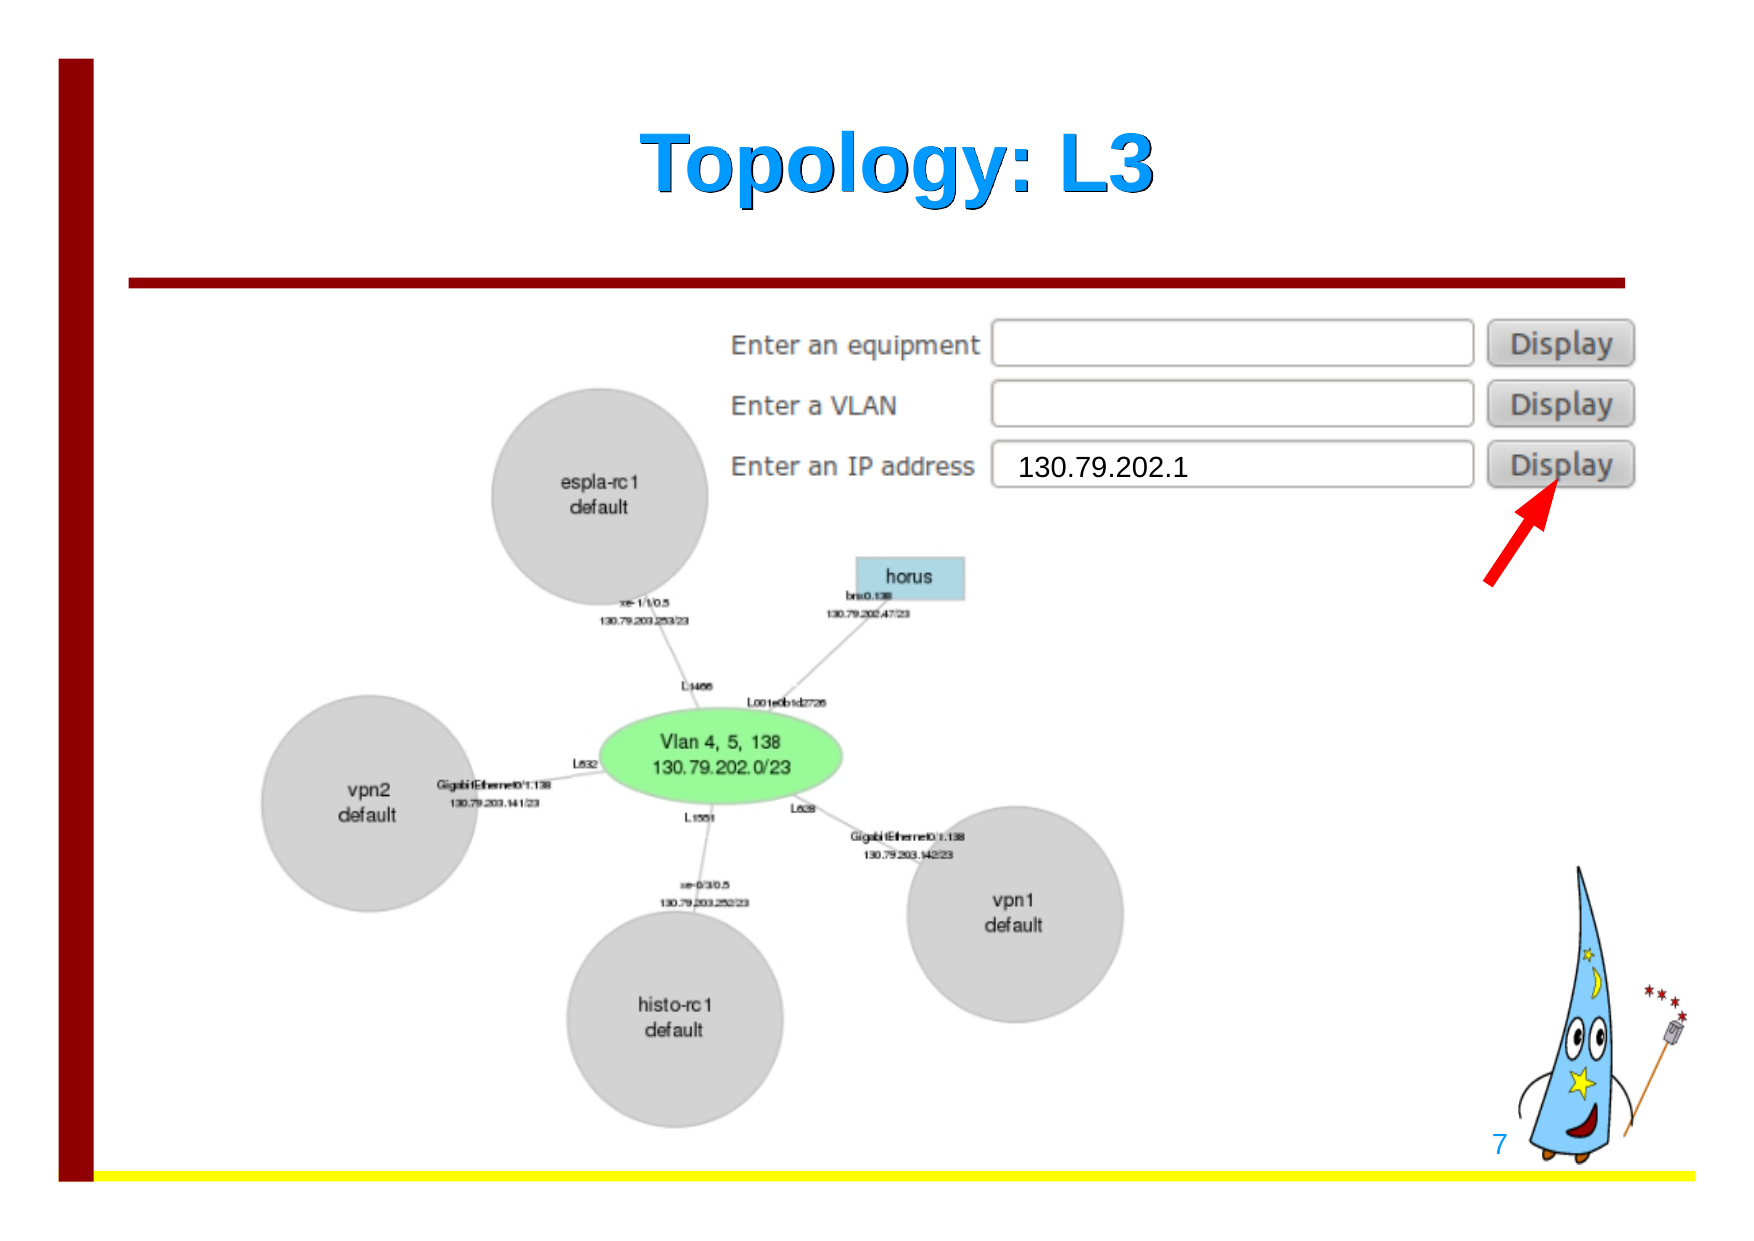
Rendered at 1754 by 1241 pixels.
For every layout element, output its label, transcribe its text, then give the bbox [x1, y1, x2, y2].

text_box 130.79.202.1 [1003, 443, 1287, 508]
title Topology: L3 [152, 74, 1643, 252]
picture [1518, 865, 1687, 1165]
picture [165, 311, 1644, 1155]
